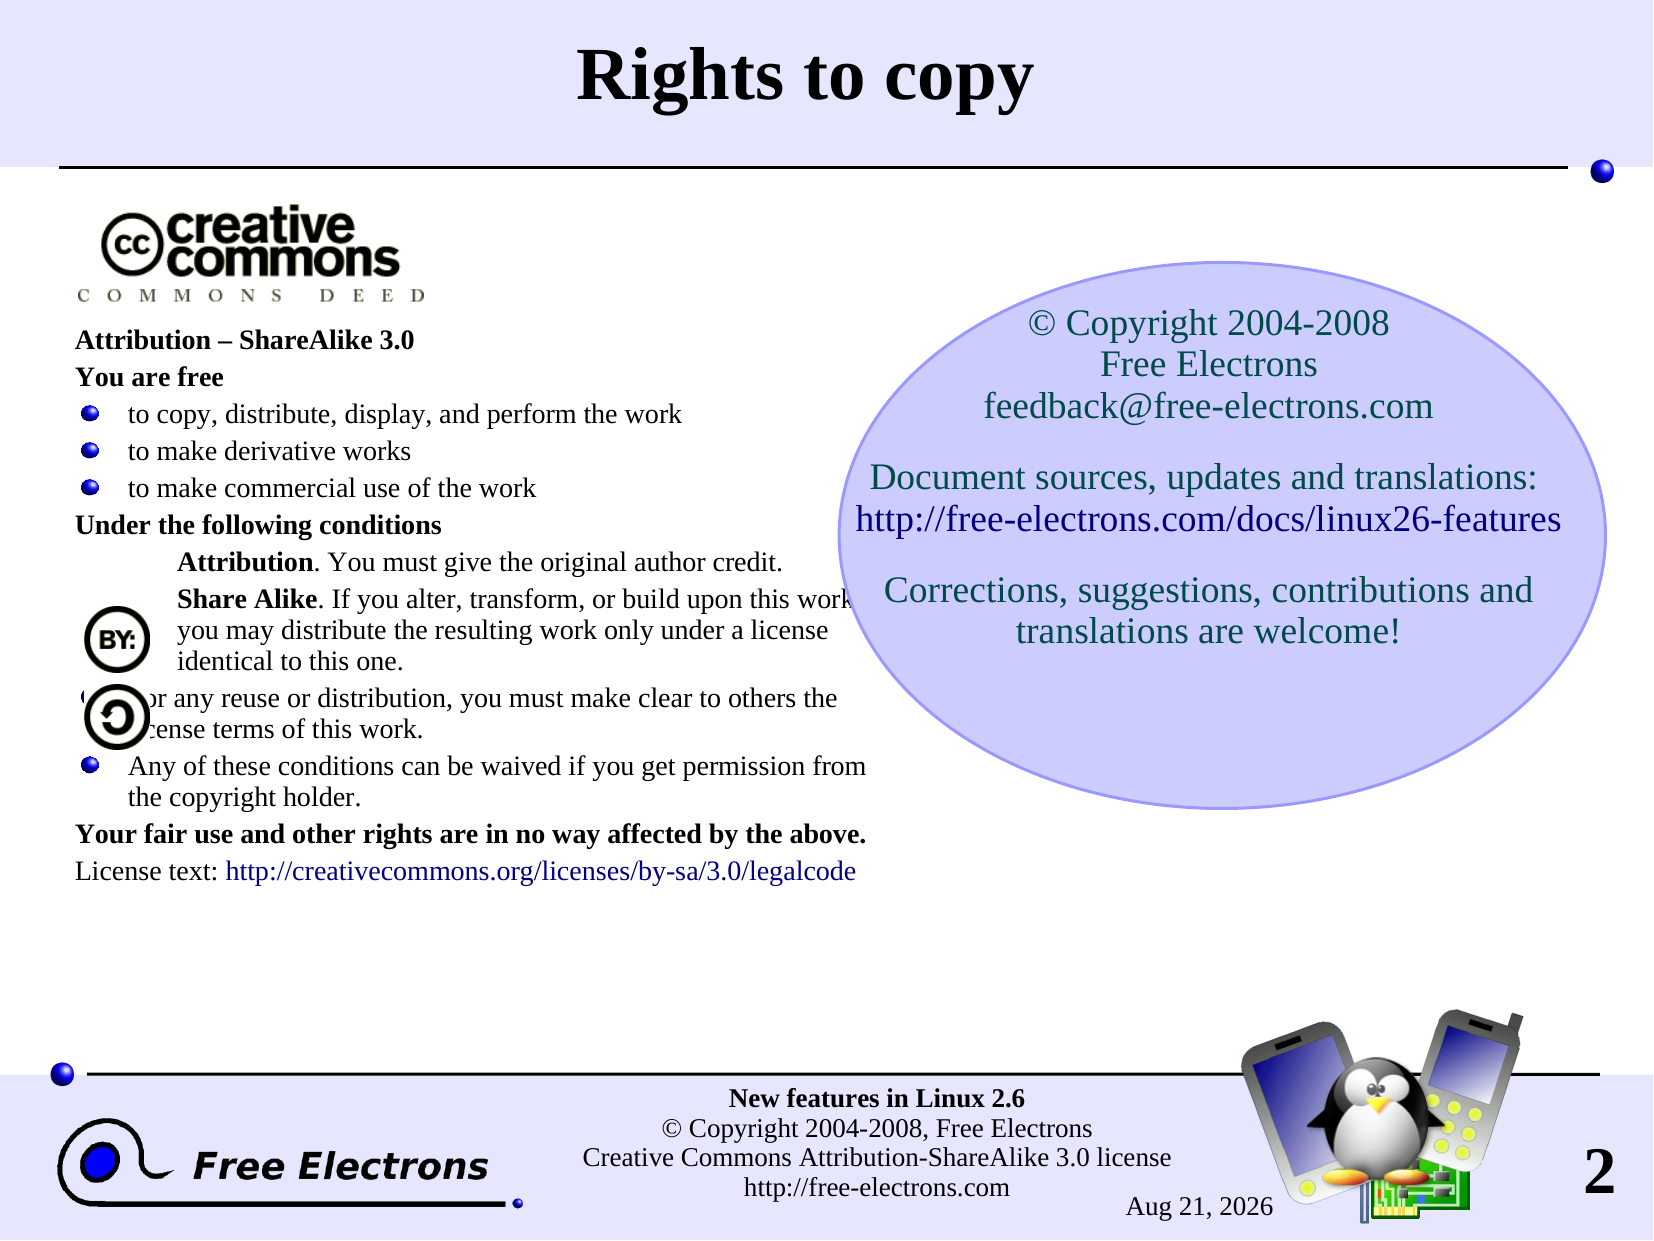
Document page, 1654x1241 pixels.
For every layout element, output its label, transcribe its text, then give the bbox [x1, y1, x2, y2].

list © Copyright 2004-2008 Free Electrons feedback@free-electrons.com Document sources, updates and translations: http://free-electrons.com/docs/linux26-features Corrections, suggestions, contributions and translations are welcome! [825, 301, 1576, 726]
picture [84, 684, 150, 750]
text_box [947, 726, 1497, 809]
title Rights to copy [60, 25, 1551, 124]
text_box [1576, 430, 1606, 641]
picture [84, 606, 150, 673]
text_box [1025, 262, 1419, 301]
list Attribution – ShareAlike 3.0 You are free to copy, distribute, display, and perform the work to make derivative works to make commercial use of the work Under the following conditions Attribution. You must give the original author credit. Share Alike. If you alter, transform, or build upon this work, you may distribute the resulting work only under a license identical to this one. For any reuse or distribution, you must make clear to others the license terms of this work. Any of these conditions can be waived if you get permission from the copyright holder. Your fair use and other rights are in no way affected by the above. License text: http://creativecommons.org/licenses/by-sa/3.0/legalcode [56, 324, 884, 1053]
picture [50, 1107, 527, 1216]
picture [1225, 983, 1538, 1241]
picture [78, 204, 424, 303]
